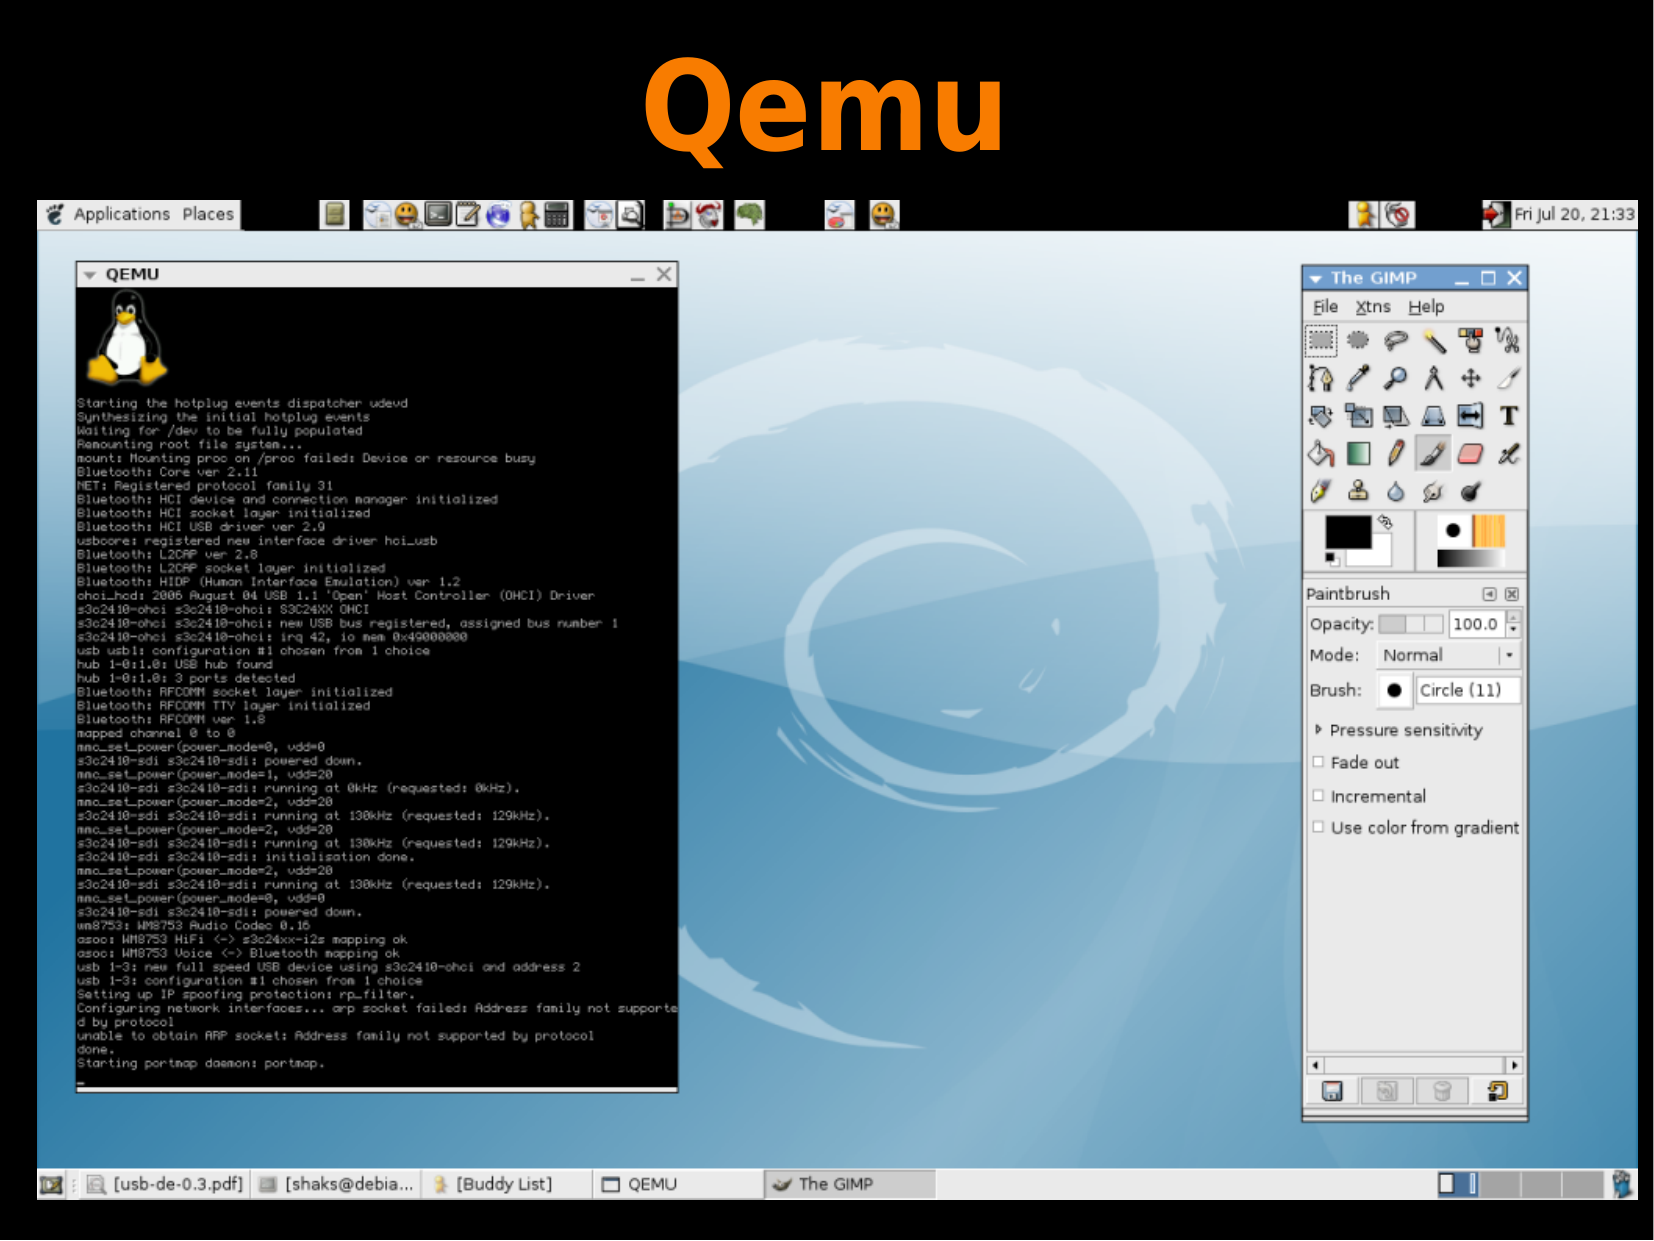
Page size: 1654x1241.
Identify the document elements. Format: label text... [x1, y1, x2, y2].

picture [37, 200, 1638, 1201]
text_box Qemu [525, 27, 1126, 188]
